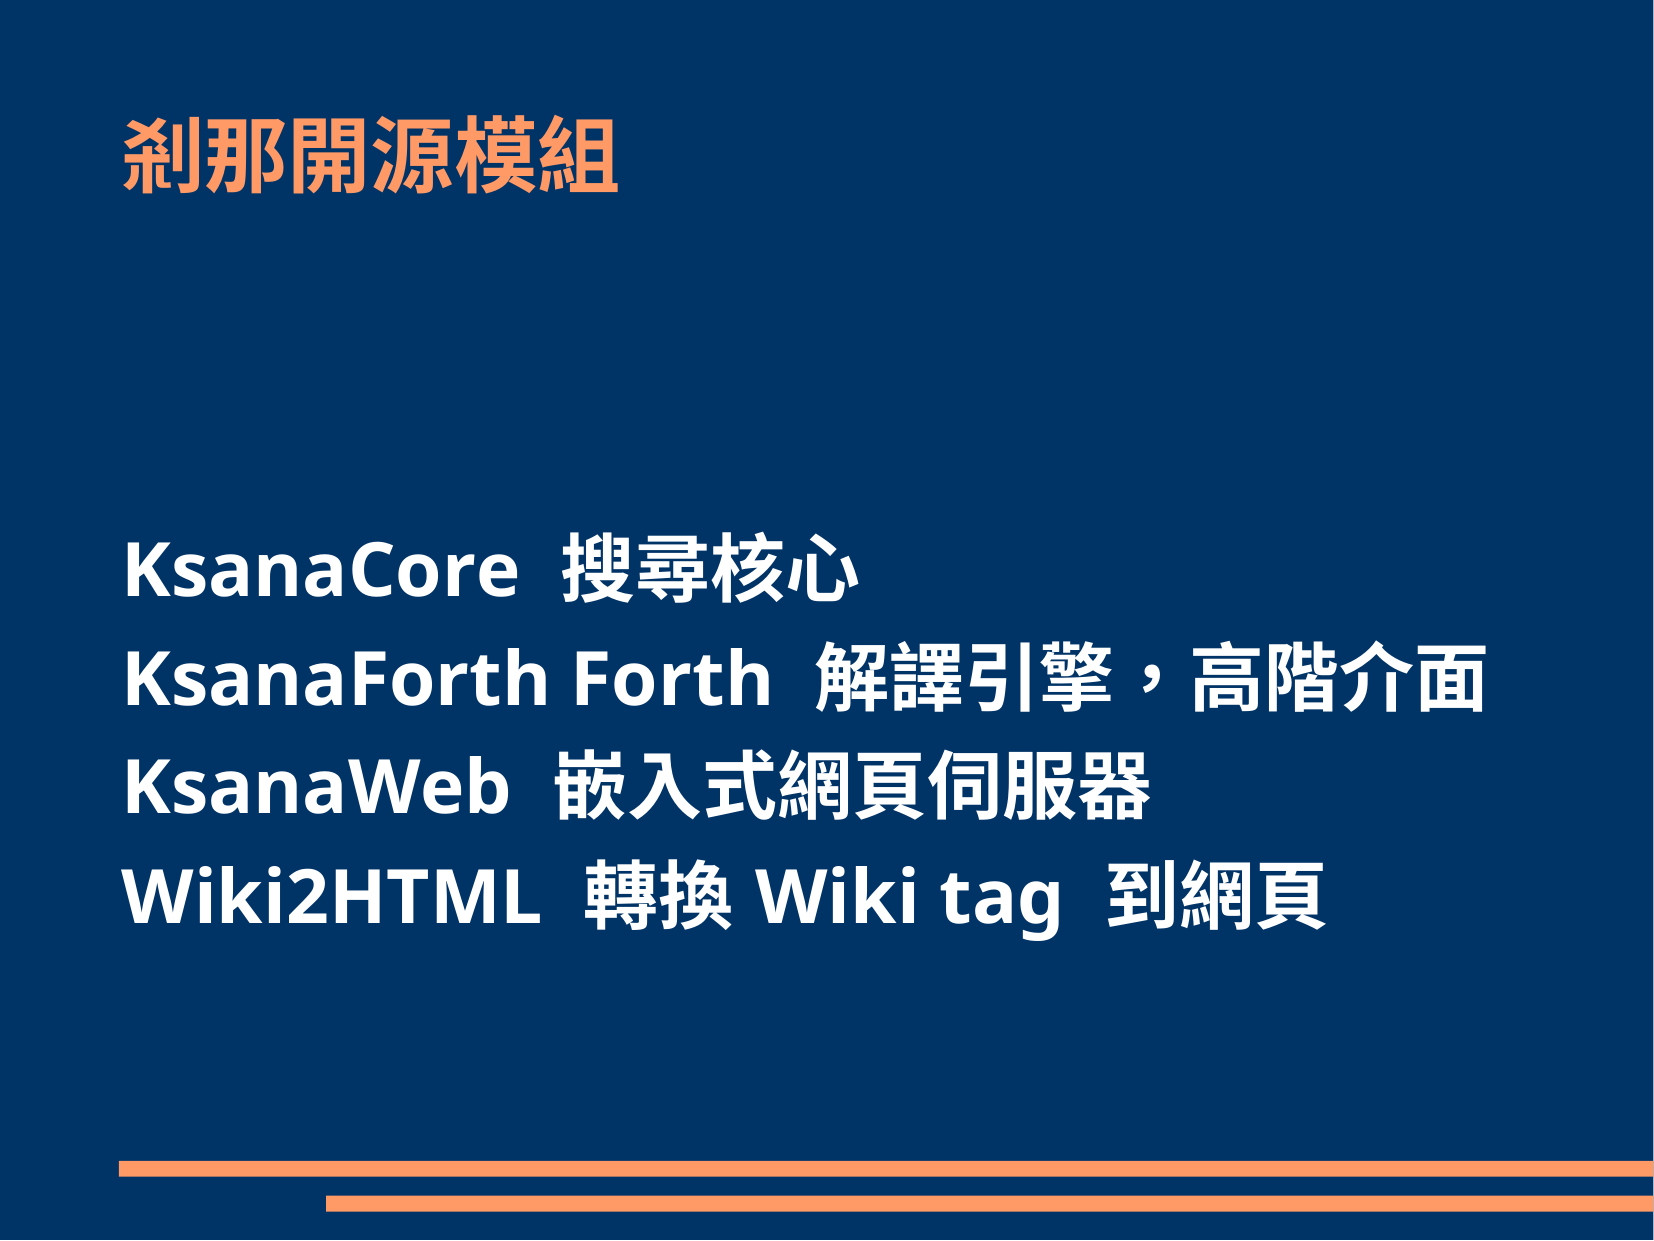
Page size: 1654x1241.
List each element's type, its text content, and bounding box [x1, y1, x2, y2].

title 剎那開源模組 [121, 46, 1534, 254]
subtitle KsanaCore 搜尋核心 KsanaForth Forth 解譯引擎，高階介面 KsanaWeb 嵌入式網頁伺服器 Wiki2HTML 轉換Wiki tag 到網頁 [121, 322, 1561, 1132]
